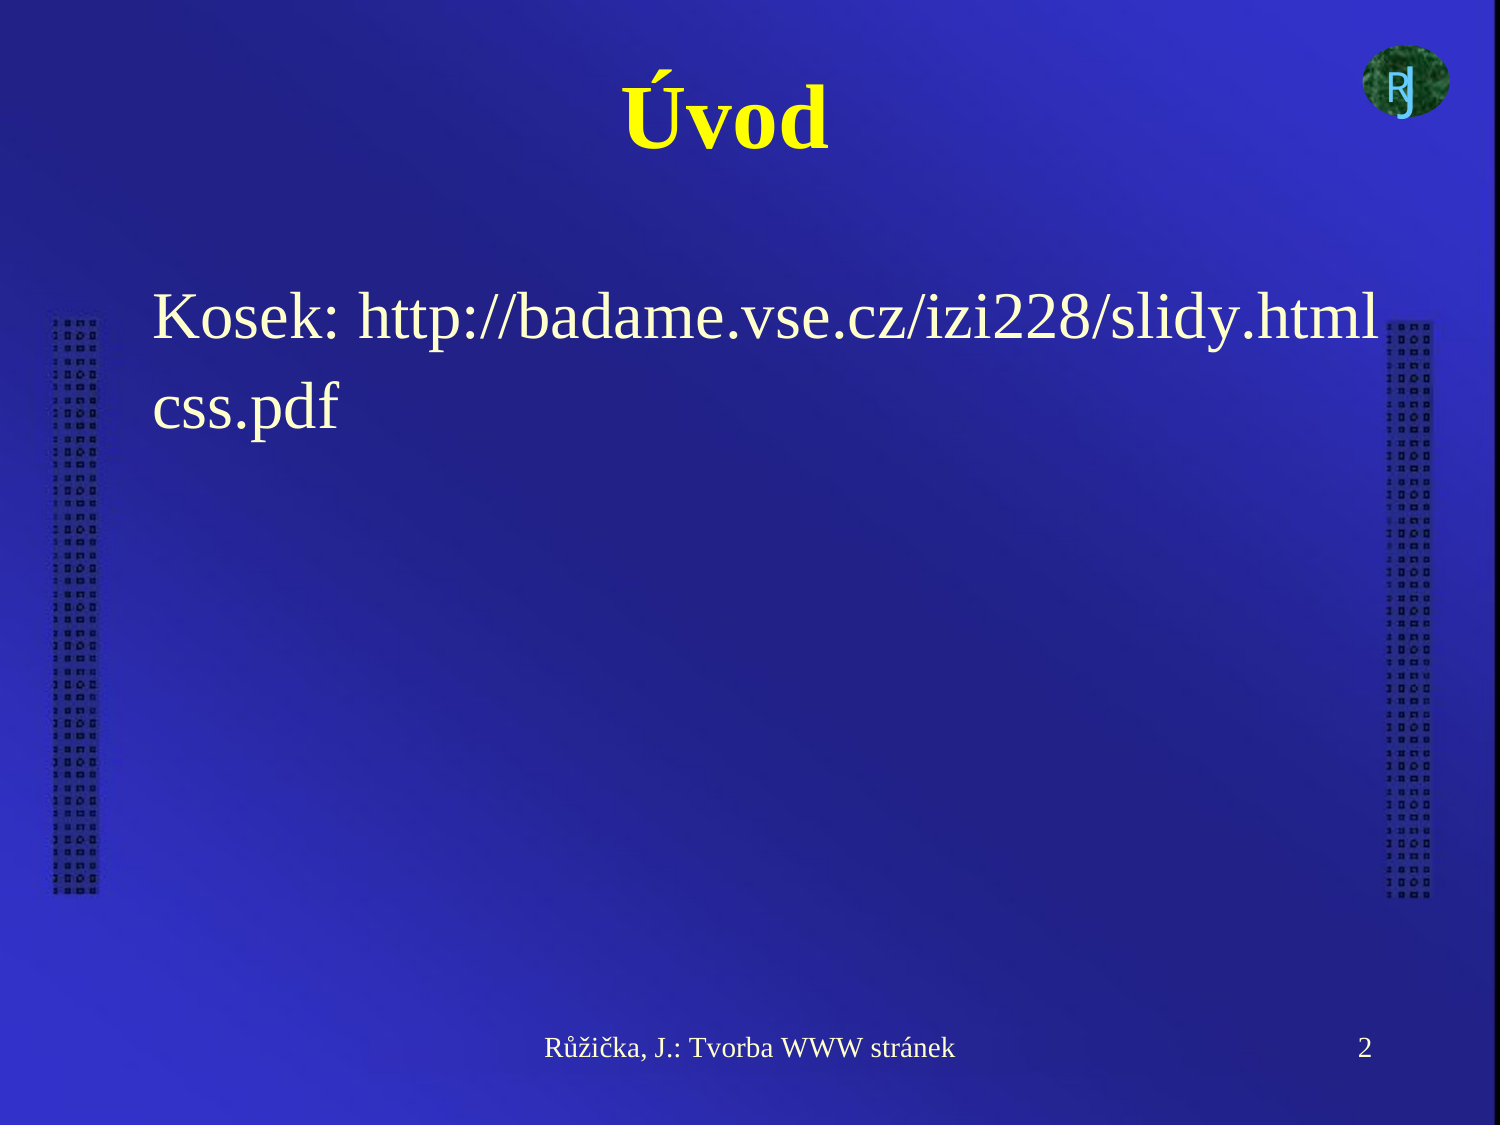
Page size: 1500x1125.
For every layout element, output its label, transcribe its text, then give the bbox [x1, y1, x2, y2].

text_box Růžička, J.: Tvorba WWW stránek [512, 1025, 988, 1101]
text_box [1362, 61, 1370, 102]
title Úvod [87, 24, 1363, 213]
text_box 1 [1074, 1025, 1388, 1101]
text_box J [1388, 39, 1450, 128]
text_box R [1370, 50, 1432, 116]
list Kosek: http://badame.vse.cz/izi228/slidy.html css.pdf [137, 273, 1413, 951]
picture [0, 0, 1500, 1125]
